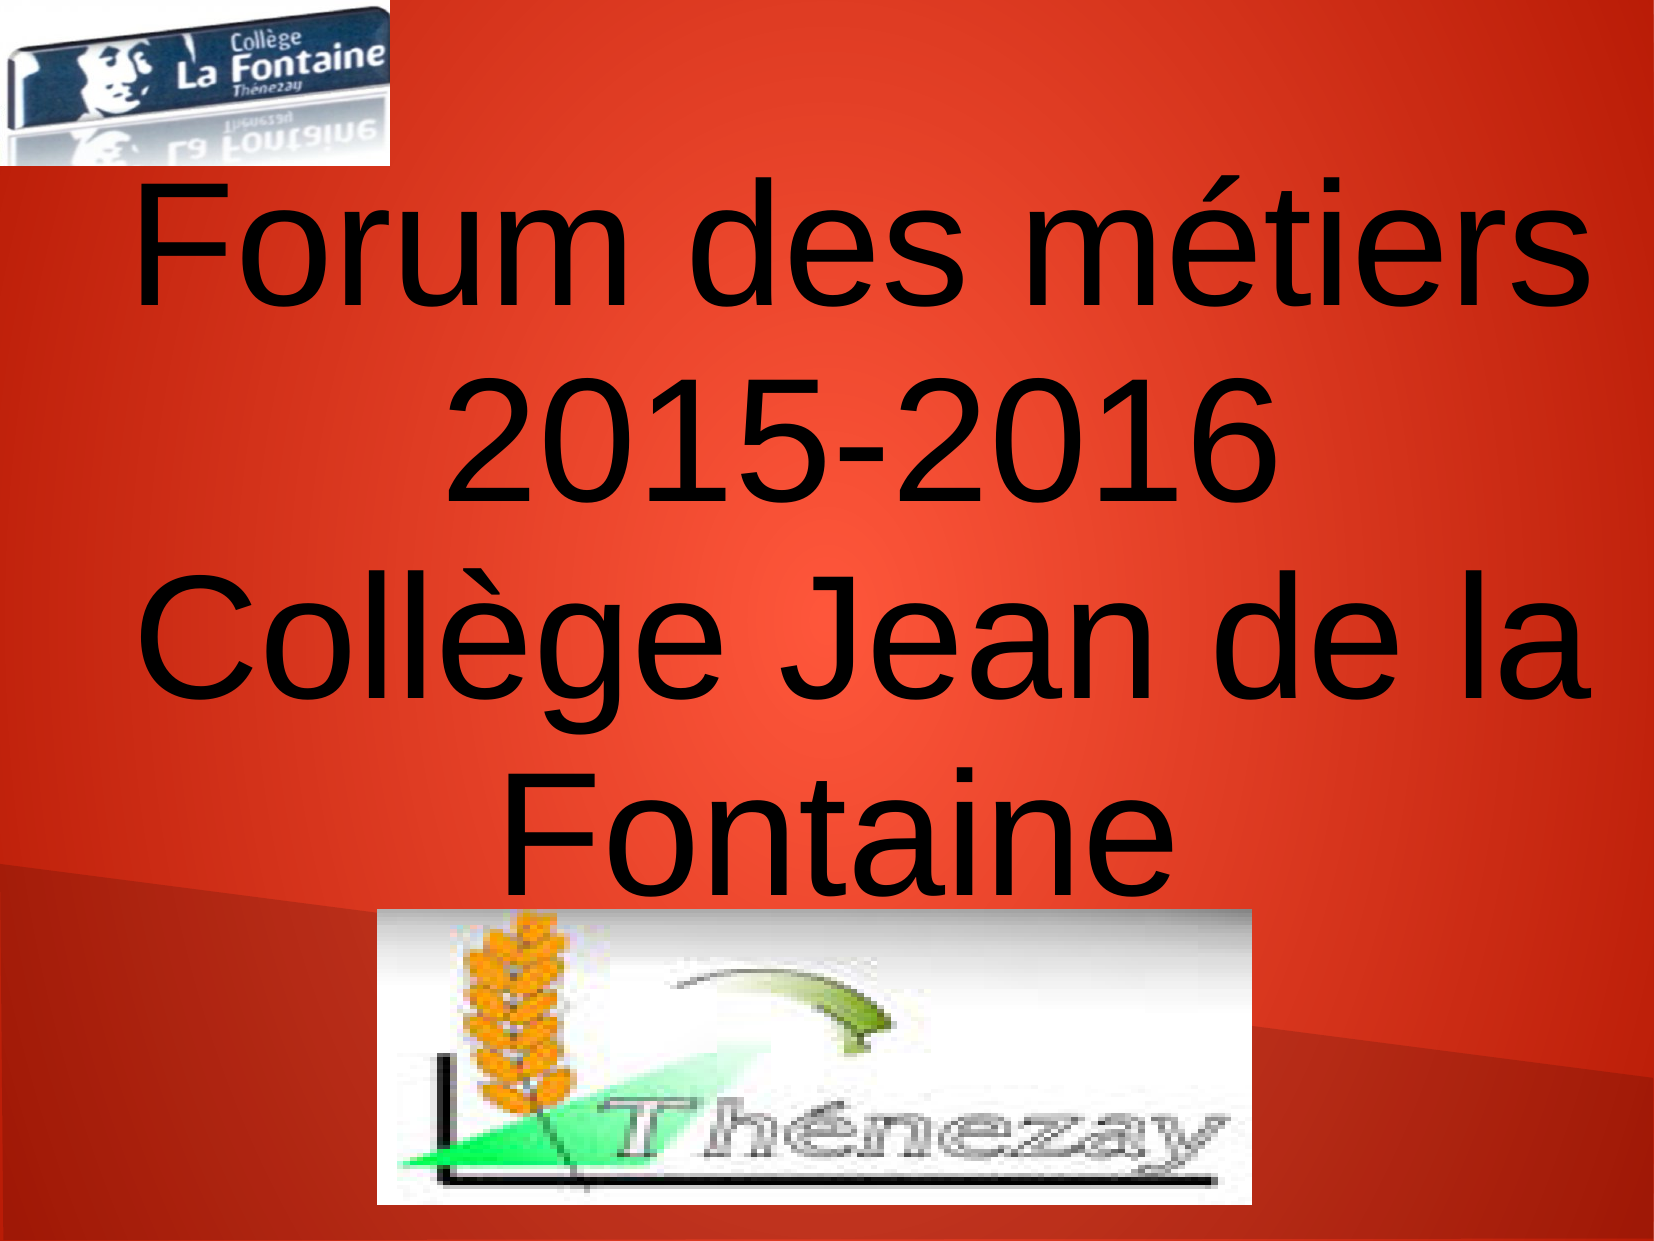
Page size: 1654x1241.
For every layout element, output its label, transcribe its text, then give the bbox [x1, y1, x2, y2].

picture [377, 909, 1252, 1205]
title Forum des métiers 2015-2016 Collège Jean de la Fontaine [118, 47, 1607, 1032]
picture [0, 0, 390, 166]
